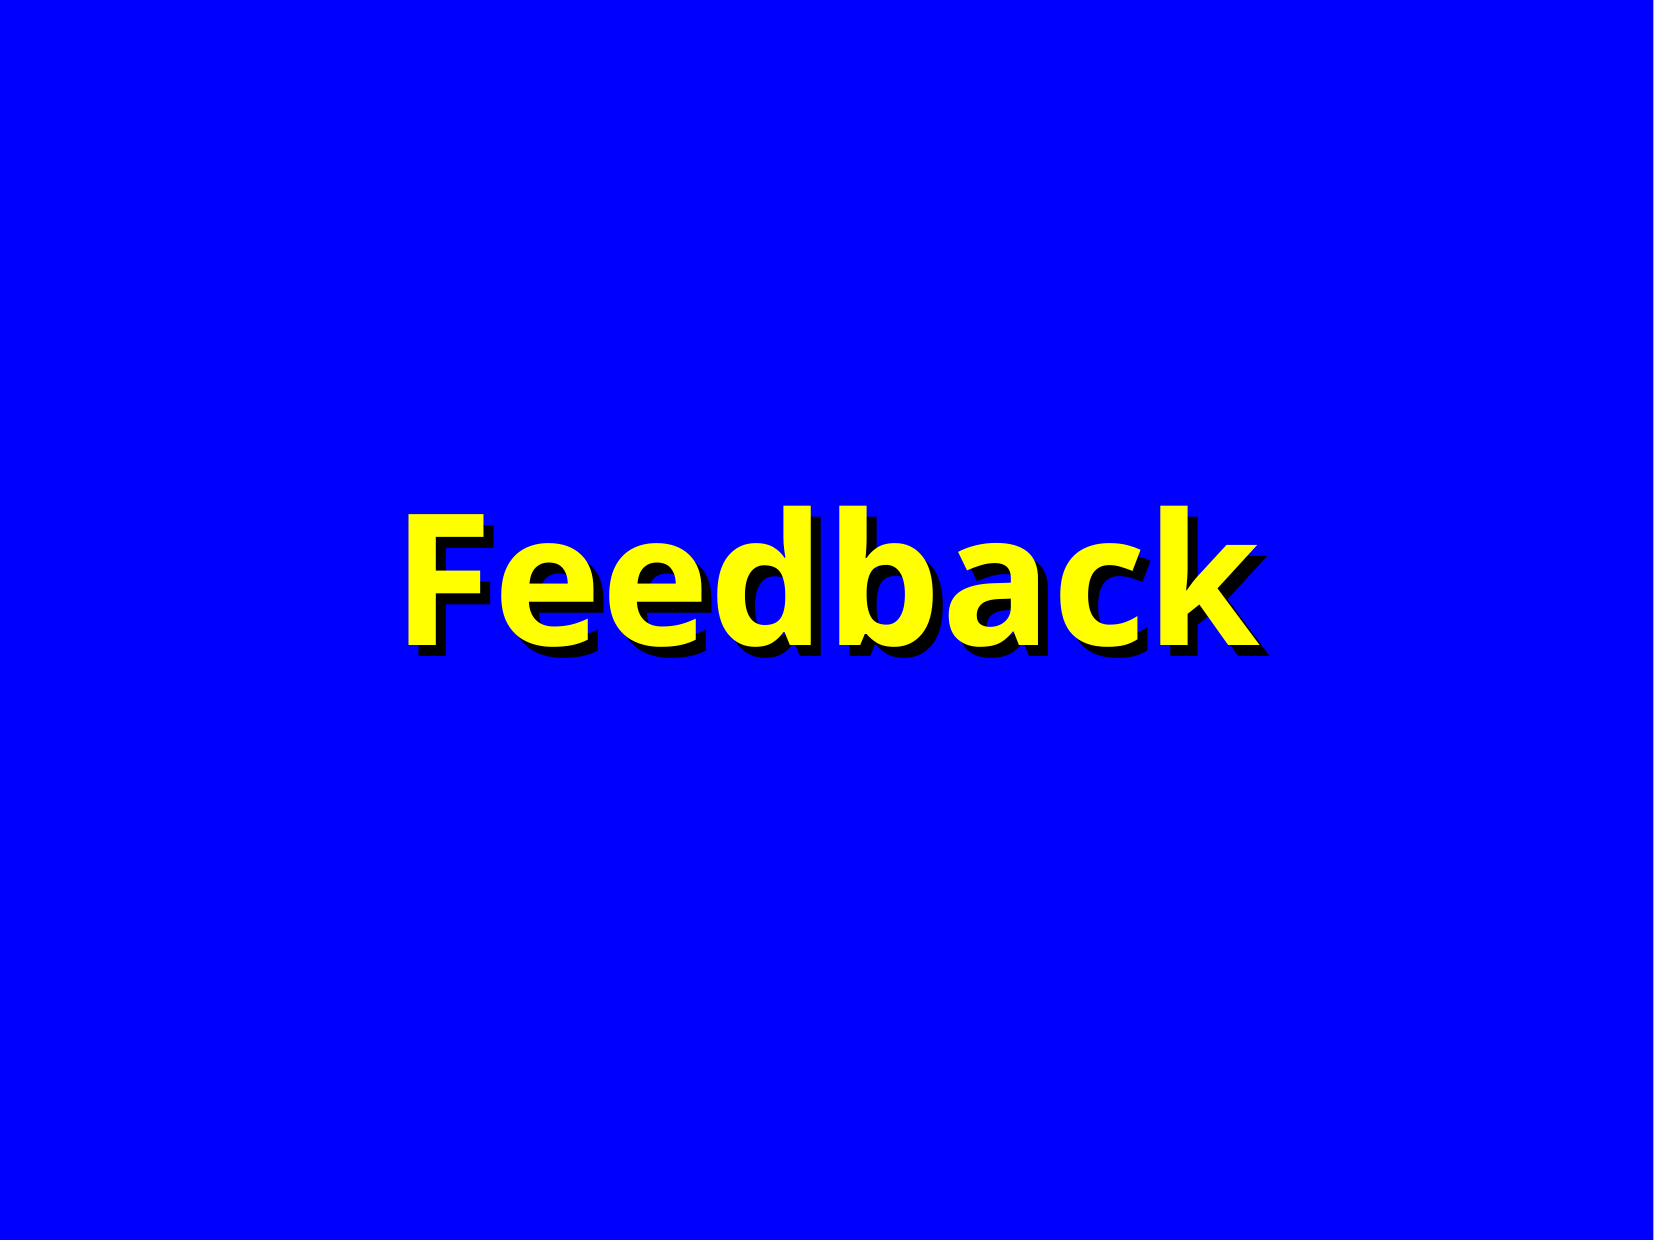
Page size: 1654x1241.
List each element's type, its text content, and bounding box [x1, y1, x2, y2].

text_box Feedback [82, 49, 1571, 1109]
